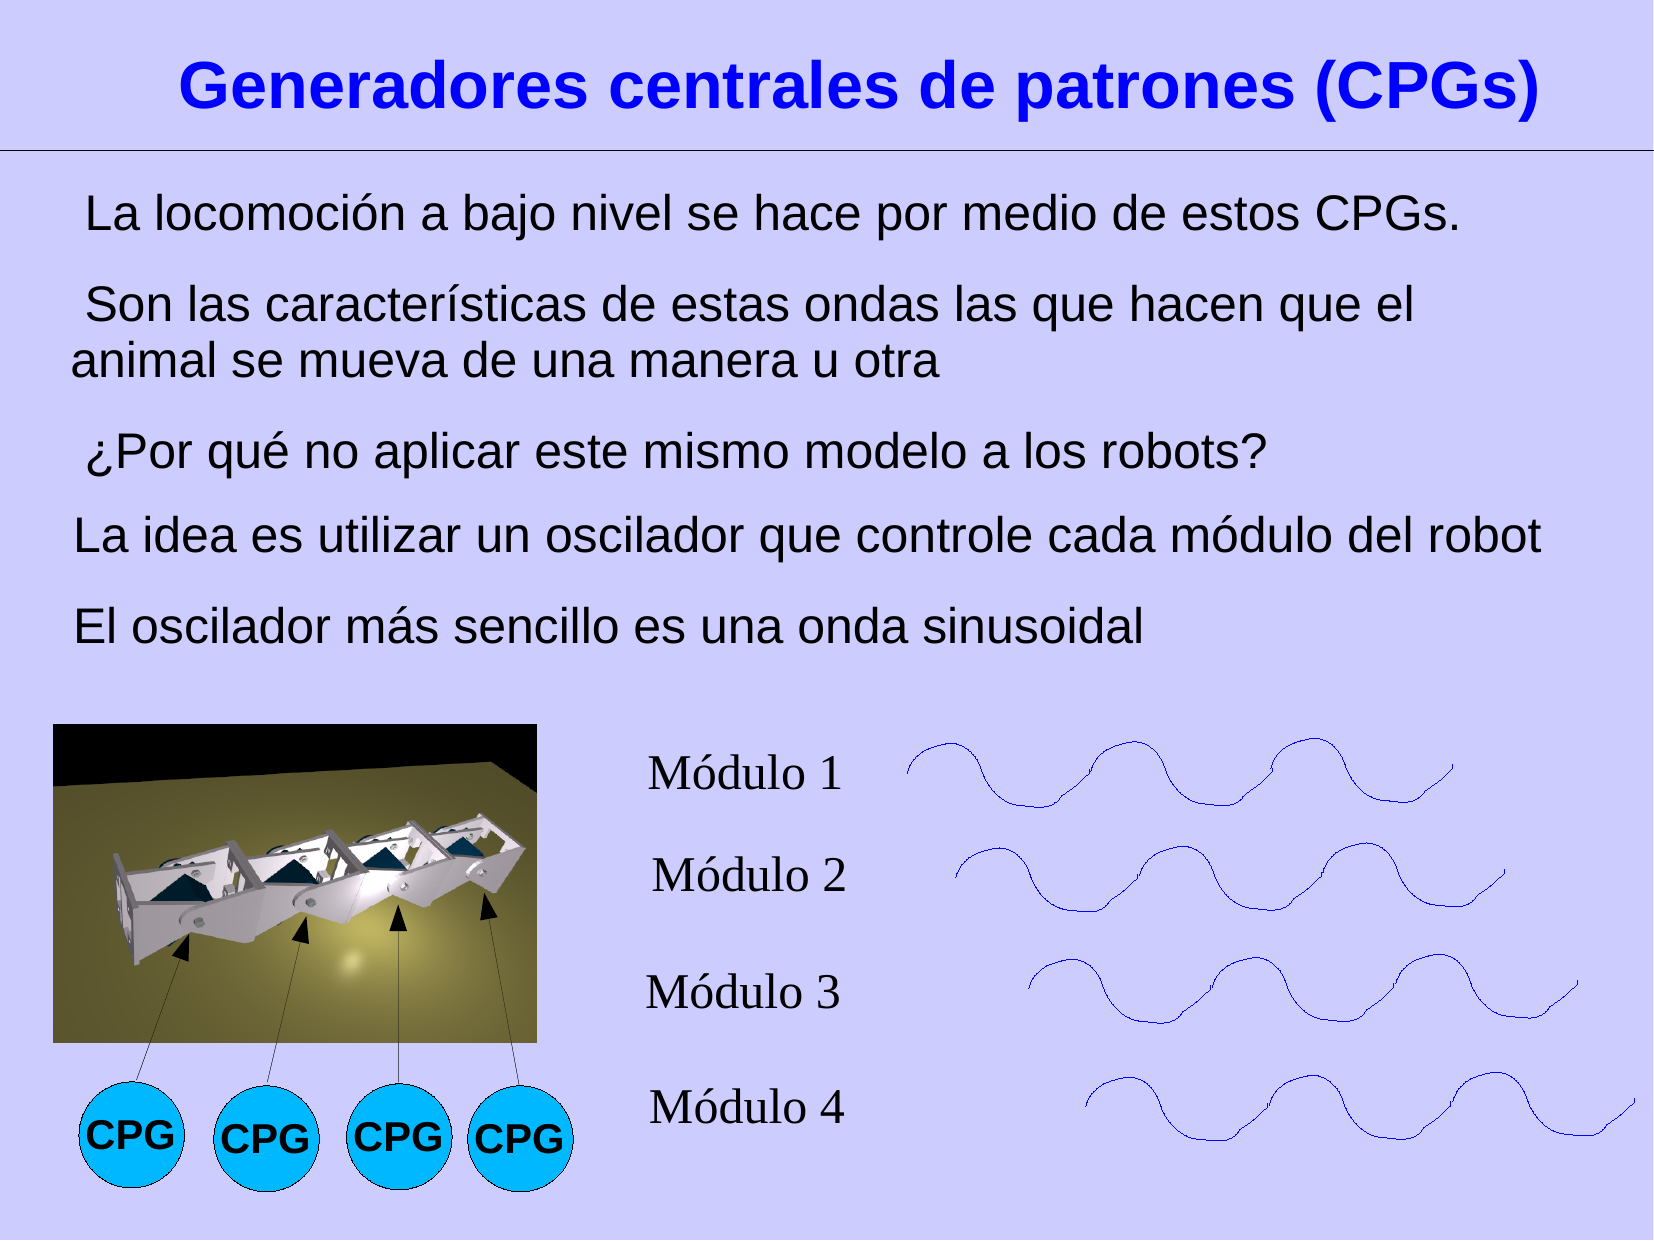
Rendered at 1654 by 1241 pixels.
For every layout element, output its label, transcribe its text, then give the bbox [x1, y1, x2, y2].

text_box CPG [220, 1115, 311, 1162]
picture [53, 724, 537, 1043]
text_box Módulo 1 [647, 744, 873, 804]
text_box CPG [474, 1115, 565, 1162]
text_box Módulo 4 [648, 1078, 874, 1138]
text_box [78, 1081, 185, 1188]
text_box [467, 1085, 574, 1192]
text_box CPG [85, 1111, 177, 1159]
text_box Módulo 3 [645, 964, 870, 1023]
text_box Módulo 2 [651, 847, 877, 906]
text_box [346, 1083, 453, 1190]
text_box [213, 1085, 320, 1192]
title Generadores centrales de patrones (CPGs) [132, 19, 1588, 139]
text_box CPG [353, 1113, 444, 1160]
text_box La idea es utilizar un oscilador que controle cada módulo del robot El oscilador más sencillo es una onda sinusoidal [59, 507, 1551, 655]
text_box La locomoción a bajo nivel se hace por medio de estos CPGs. Son las características de estas ondas las que hacen que el animal se mueva de una manera u otra ¿Por qué no aplicar este mismo modelo a los robots? [70, 185, 1562, 479]
